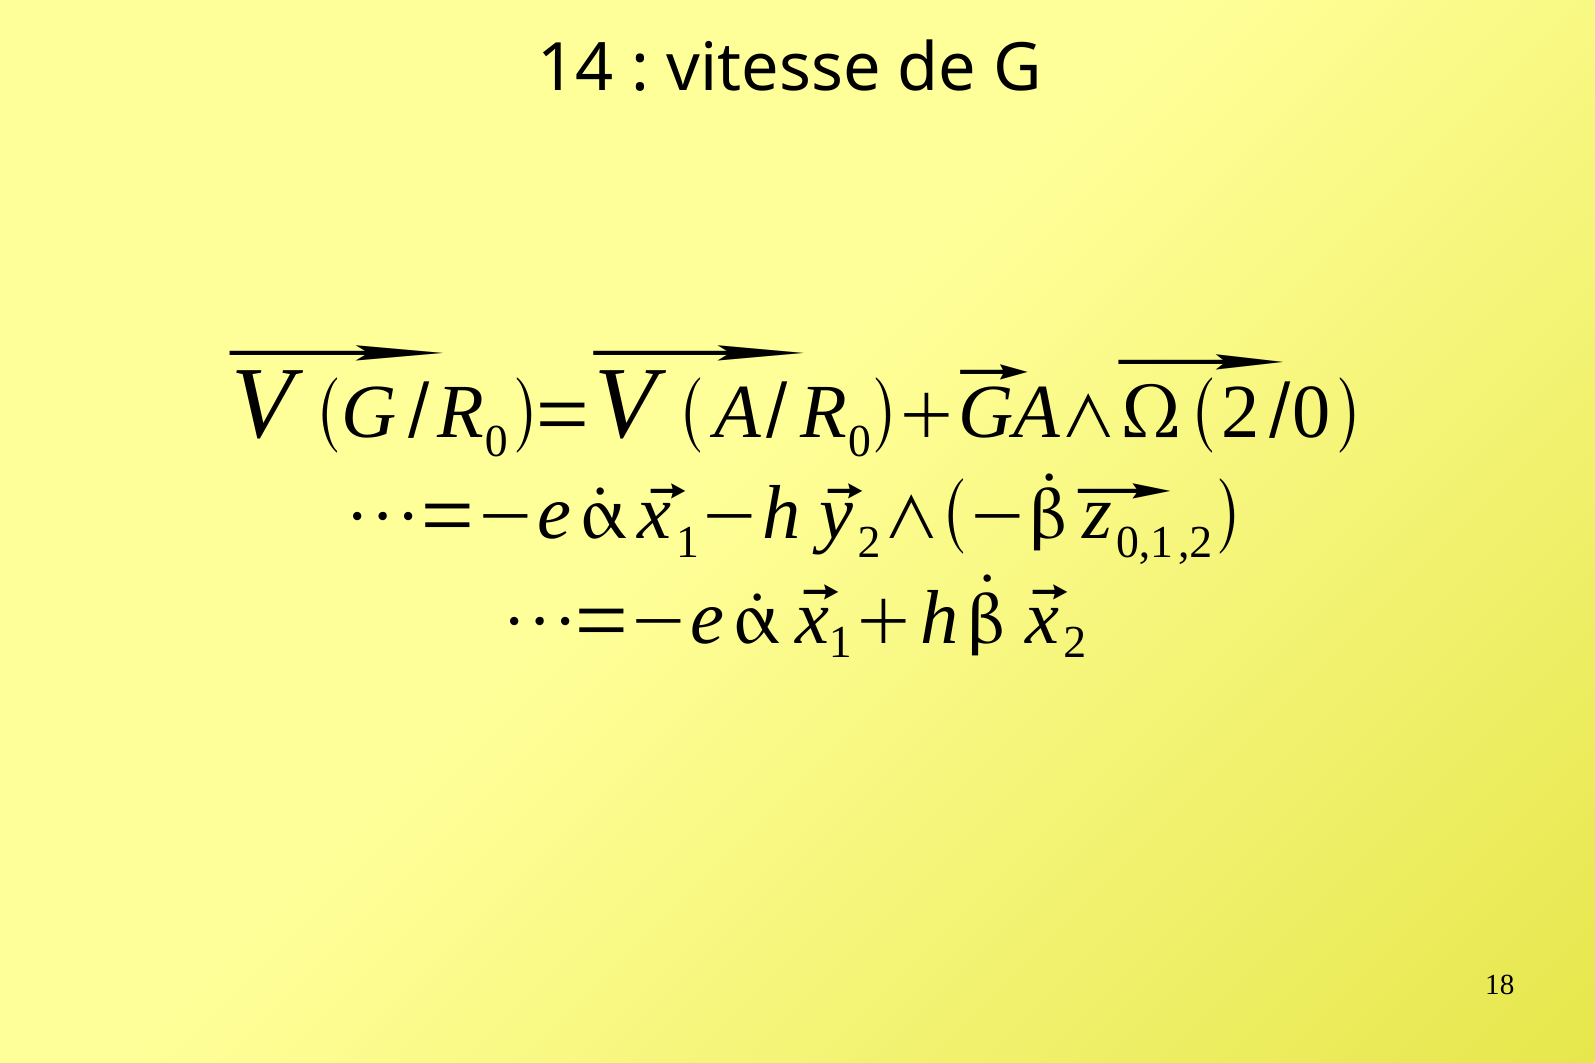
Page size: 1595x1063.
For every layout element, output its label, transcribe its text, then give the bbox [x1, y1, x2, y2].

subtitle 14 : vitesse de G [72, 17, 1508, 112]
chart [188, 341, 1378, 671]
